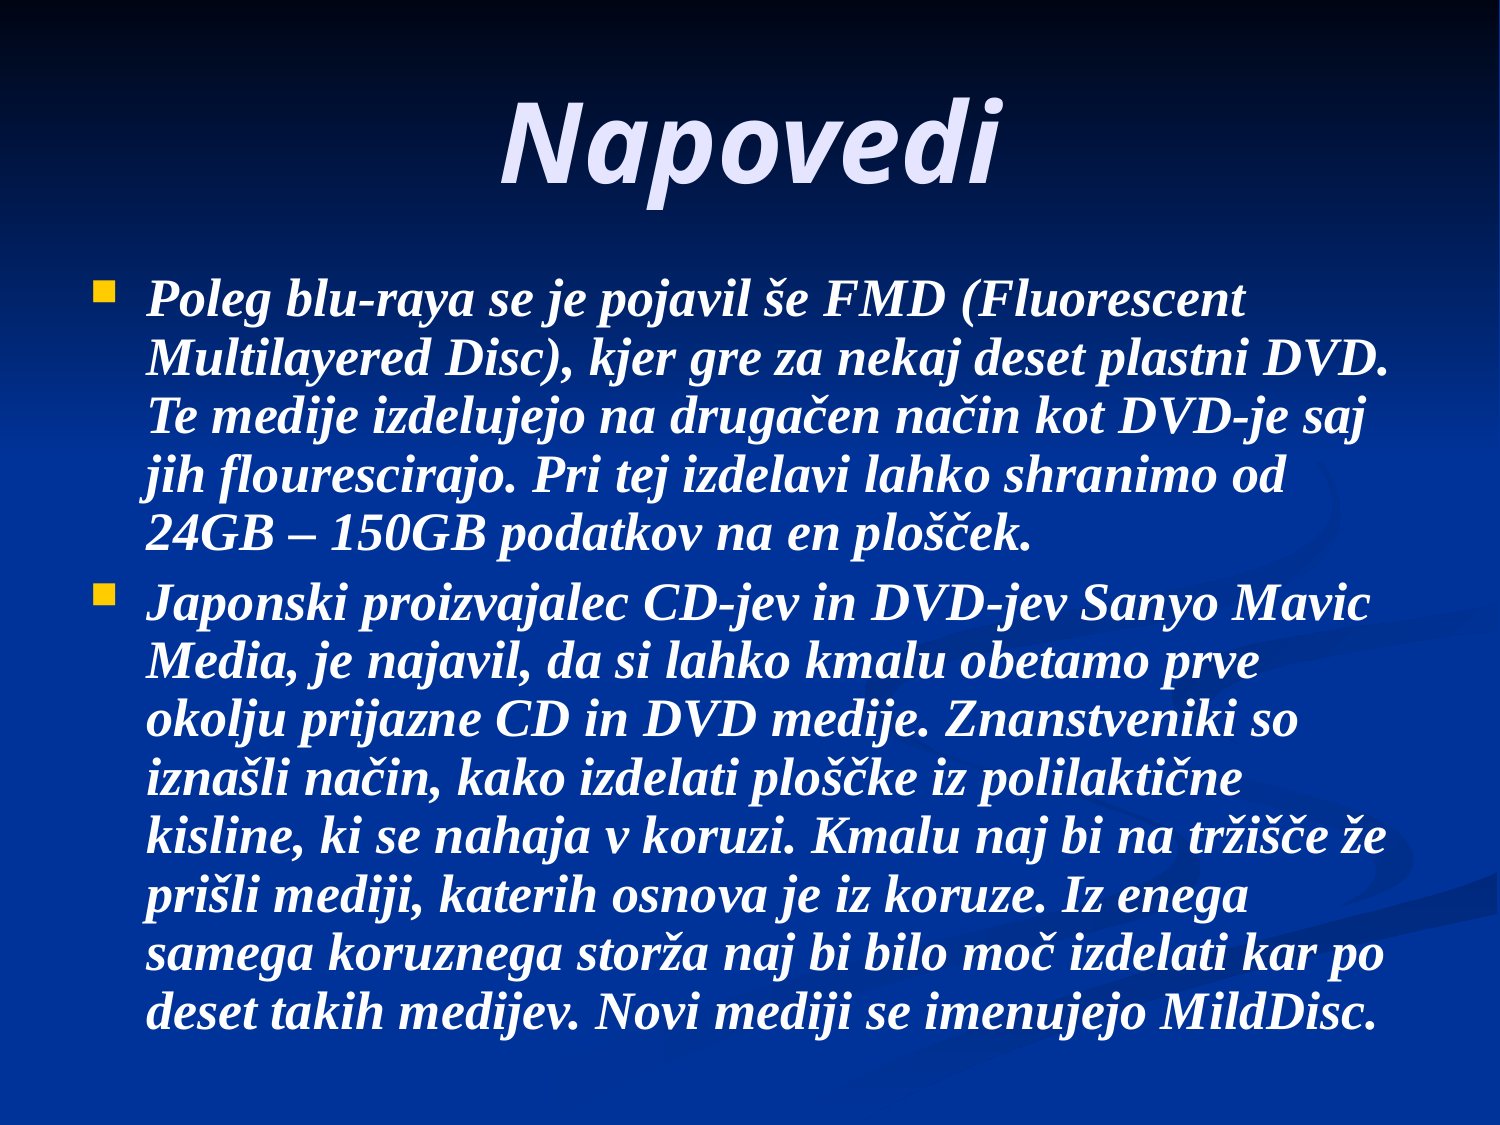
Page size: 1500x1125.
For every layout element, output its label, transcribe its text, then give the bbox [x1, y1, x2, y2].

title Napovedi [75, 45, 1425, 233]
list Poleg blu-raya se je pojavil še FMD (Fluorescent Multilayered Disc), kjer gre za nekaj deset plastni DVD. Te medije izdelujejo na drugačen način kot DVD-je saj jih flourescirajo. Pri tej izdelavi lahko shranimo od 24GB – 150GB podatkov na en plošček. Japonski proizvajalec CD-jev in DVD-jev Sanyo Mavic Media, je najavil, da si lahko kmalu obetamo prve okolju prijazne CD in DVD medije. Znanstveniki so iznašli način, kako izdelati ploščke iz polilaktične kisline, ki se nahaja v koruzi. Kmalu naj bi na tržišče že prišli mediji, katerih osnova je iz koruze. Iz enega samega koruznega storža naj bi bilo moč izdelati kar po deset takih medijev. Novi mediji se imenujejo MildDisc. [75, 262, 1425, 1005]
